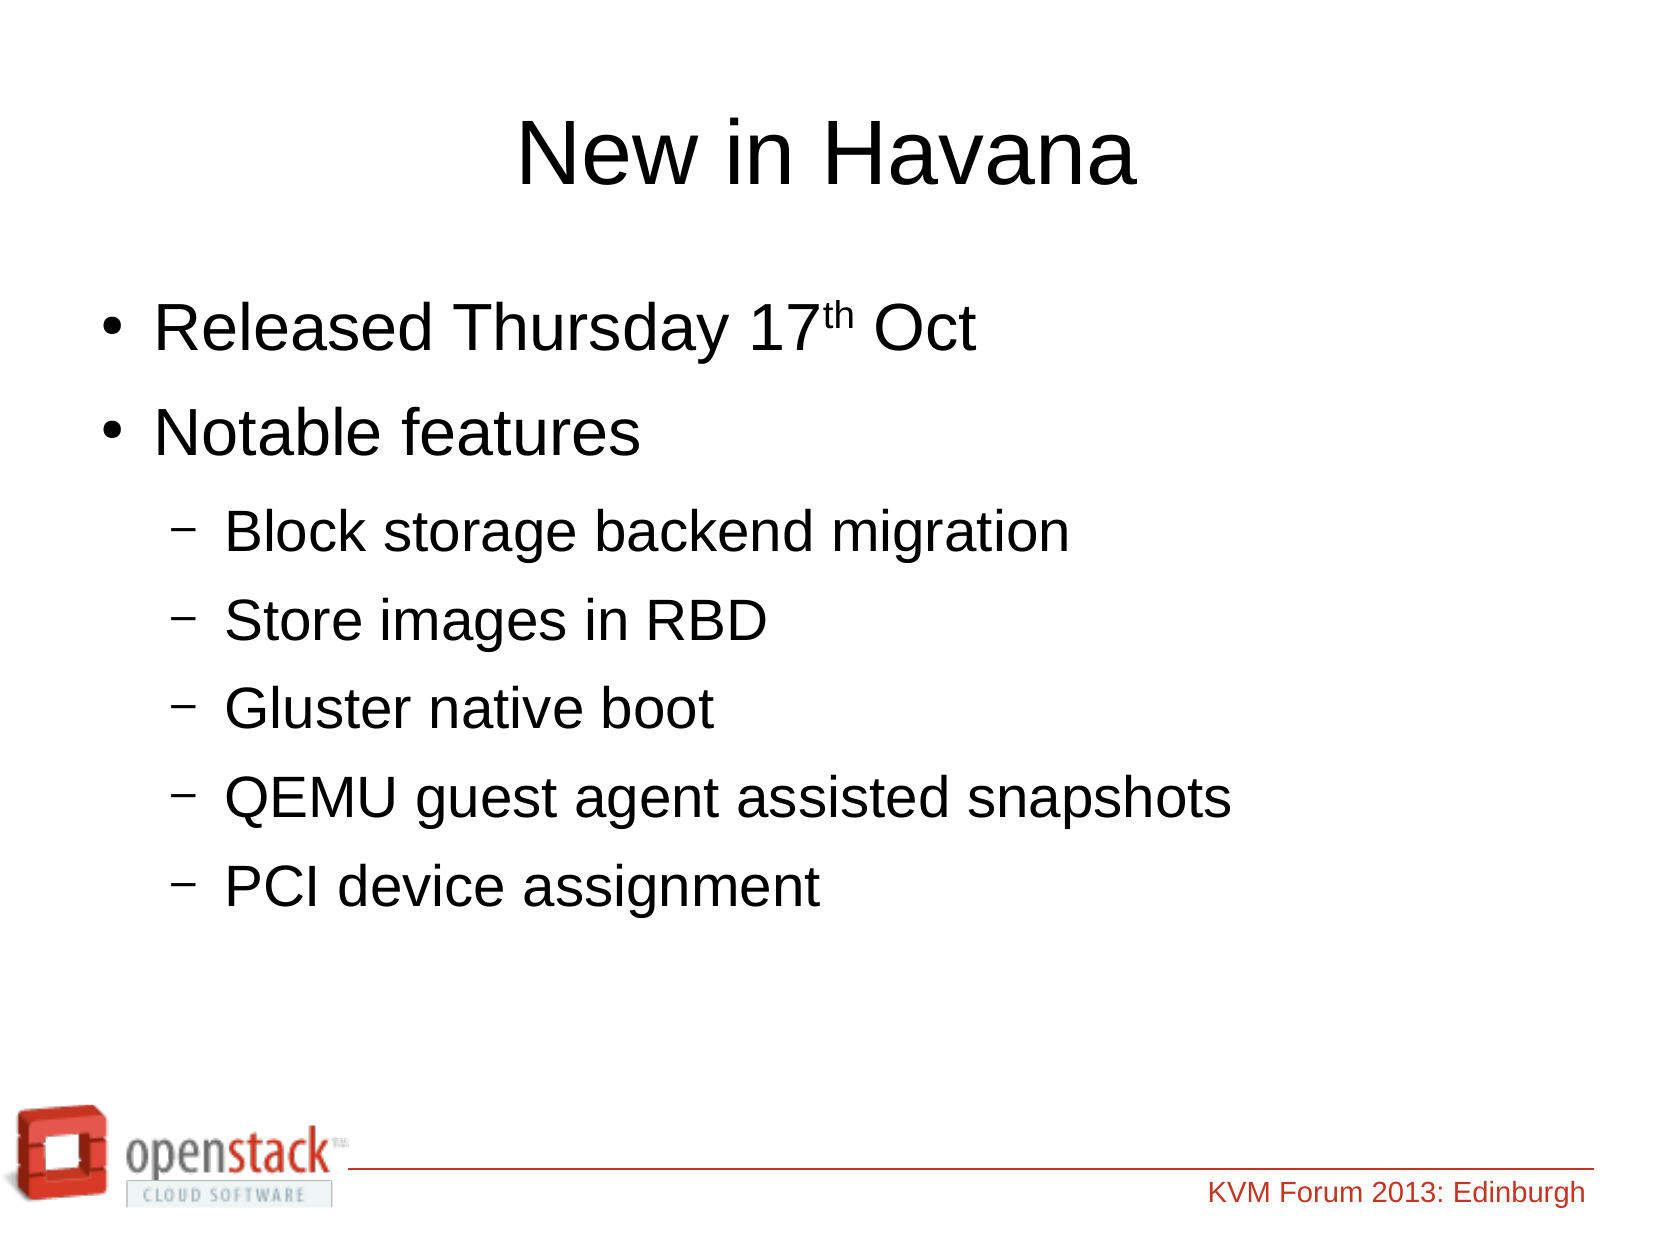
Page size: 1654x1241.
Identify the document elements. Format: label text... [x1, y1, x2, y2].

list Released Thursday 17th Oct Notable features Block storage backend migration Store images in RBD Gluster native boot QEMU guest agent assisted snapshots PCI device assignment [82, 290, 1571, 1010]
picture [0, 1101, 349, 1219]
title New in Havana [82, 49, 1571, 257]
